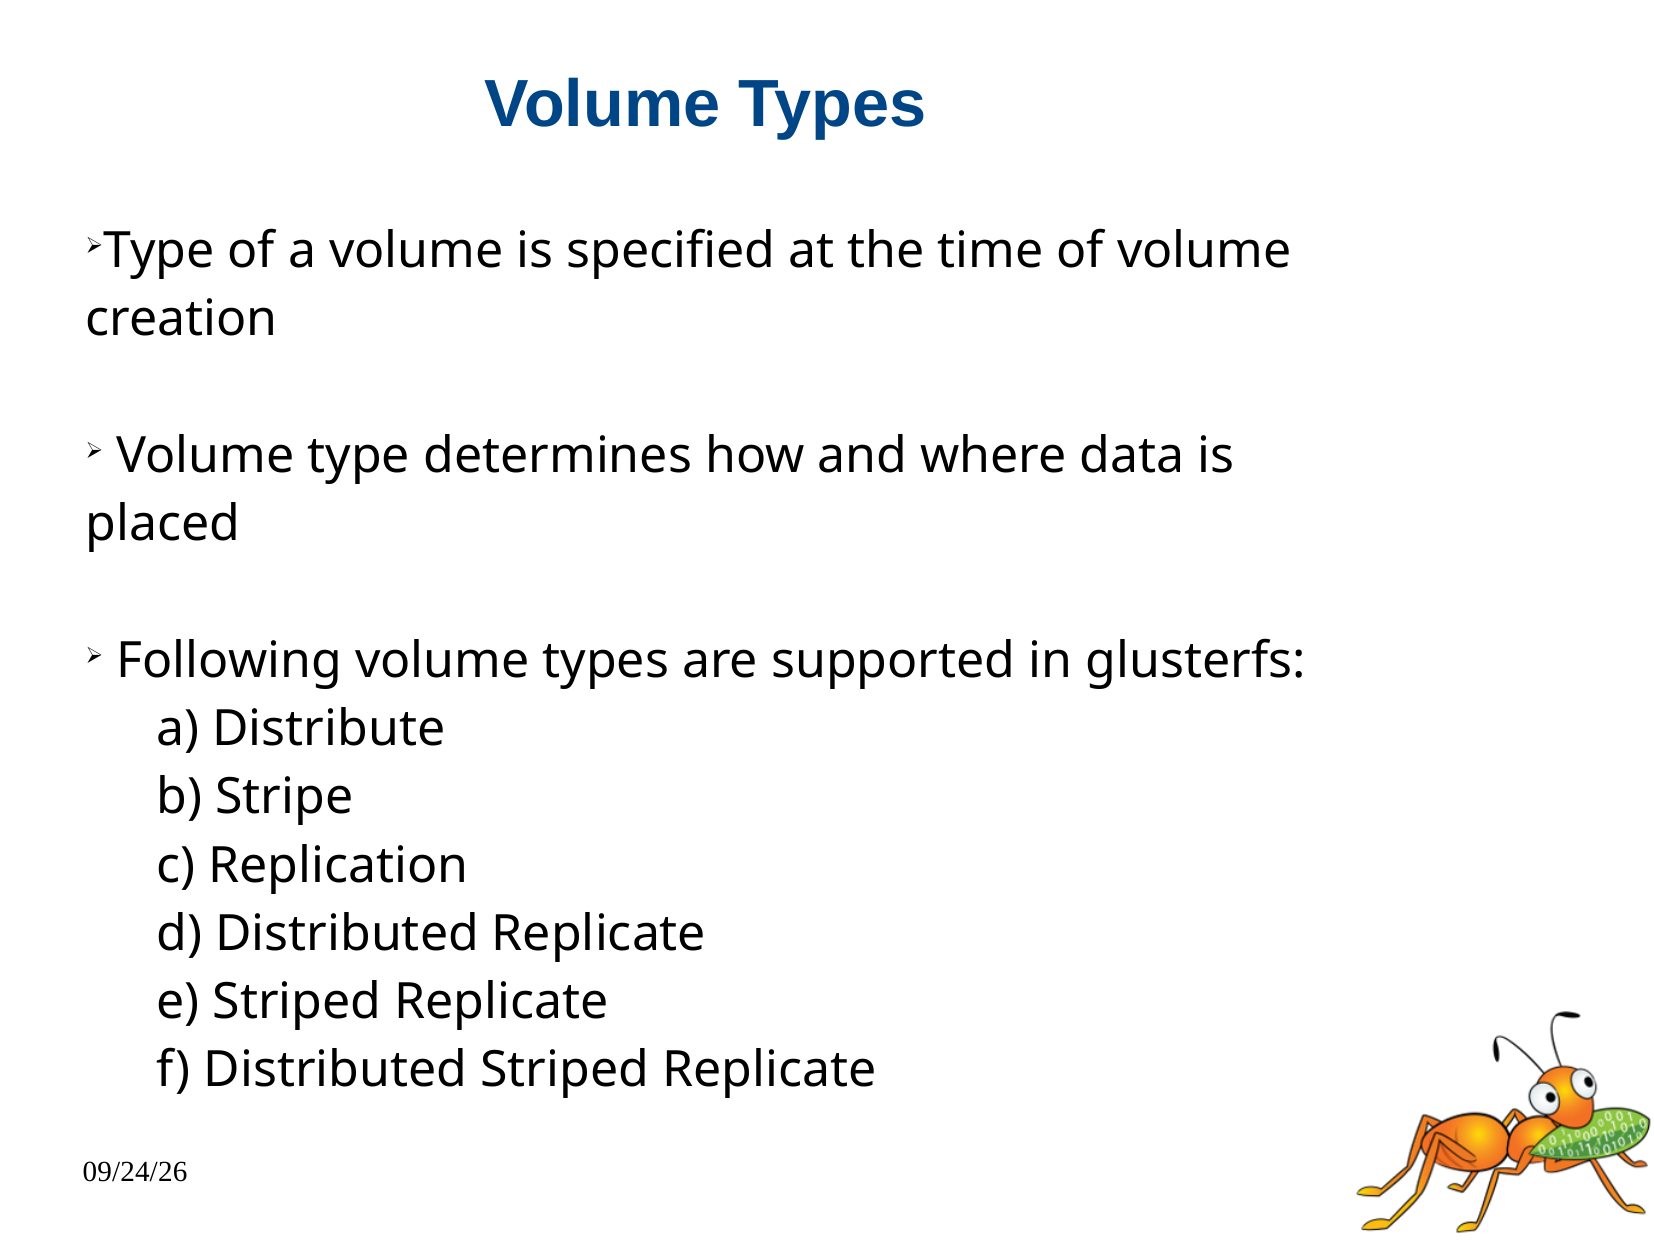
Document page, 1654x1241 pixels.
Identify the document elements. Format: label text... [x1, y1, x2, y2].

text_box Type of a volume is specified at the time of volume creation Volume type determines how and where data is placed Following volume types are supported in glusterfs: a) Distribute b) Stripe c) Replication d) Distributed Replicate e) Striped Replicate f) Distributed Striped Replicate [70, 206, 1400, 1037]
picture [1353, 1009, 1654, 1235]
text_box Volume Types [70, 59, 1341, 149]
